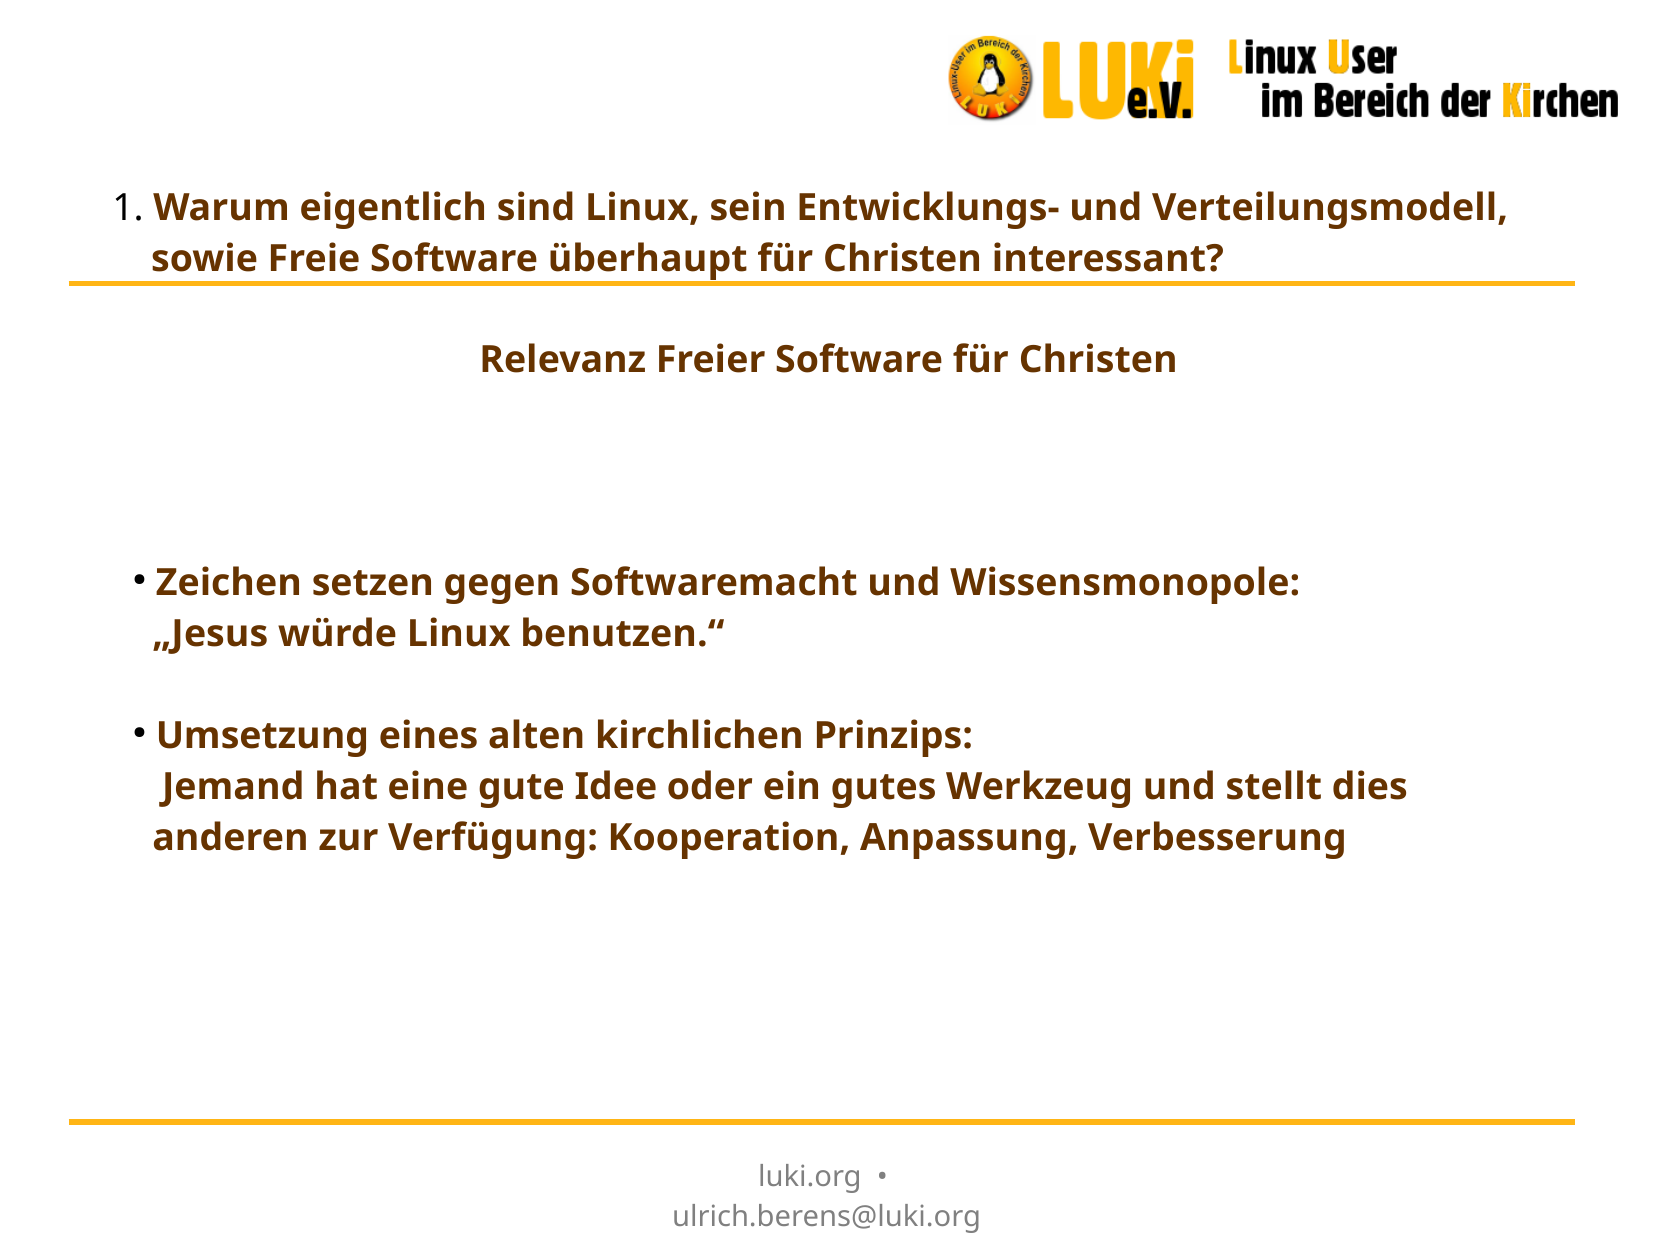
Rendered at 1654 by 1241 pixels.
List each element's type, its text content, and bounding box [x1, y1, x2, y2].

text_box Zeichen setzen gegen Softwaremacht und Wissensmonopole: „Jesus würde Linux benutzen.“ Umsetzung eines alten kirchlichen Prinzips: Jemand hat eine gute Idee oder ein gutes Werkzeug und stellt dies anderen zur Verfügung: Kooperation, Anpassung, Verbesserung [118, 547, 1477, 827]
picture [944, 29, 1625, 130]
text_box Warum eigentlich sind Linux, sein Entwicklungs- und Verteilungsmodell, sowie Freie Software überhaupt für Christen interessant? [88, 172, 1625, 276]
text_box Relevanz Freier Software für Christen [464, 324, 1241, 384]
text_box luki.org • ulrich.berens@luki.org [590, 1144, 1063, 1201]
